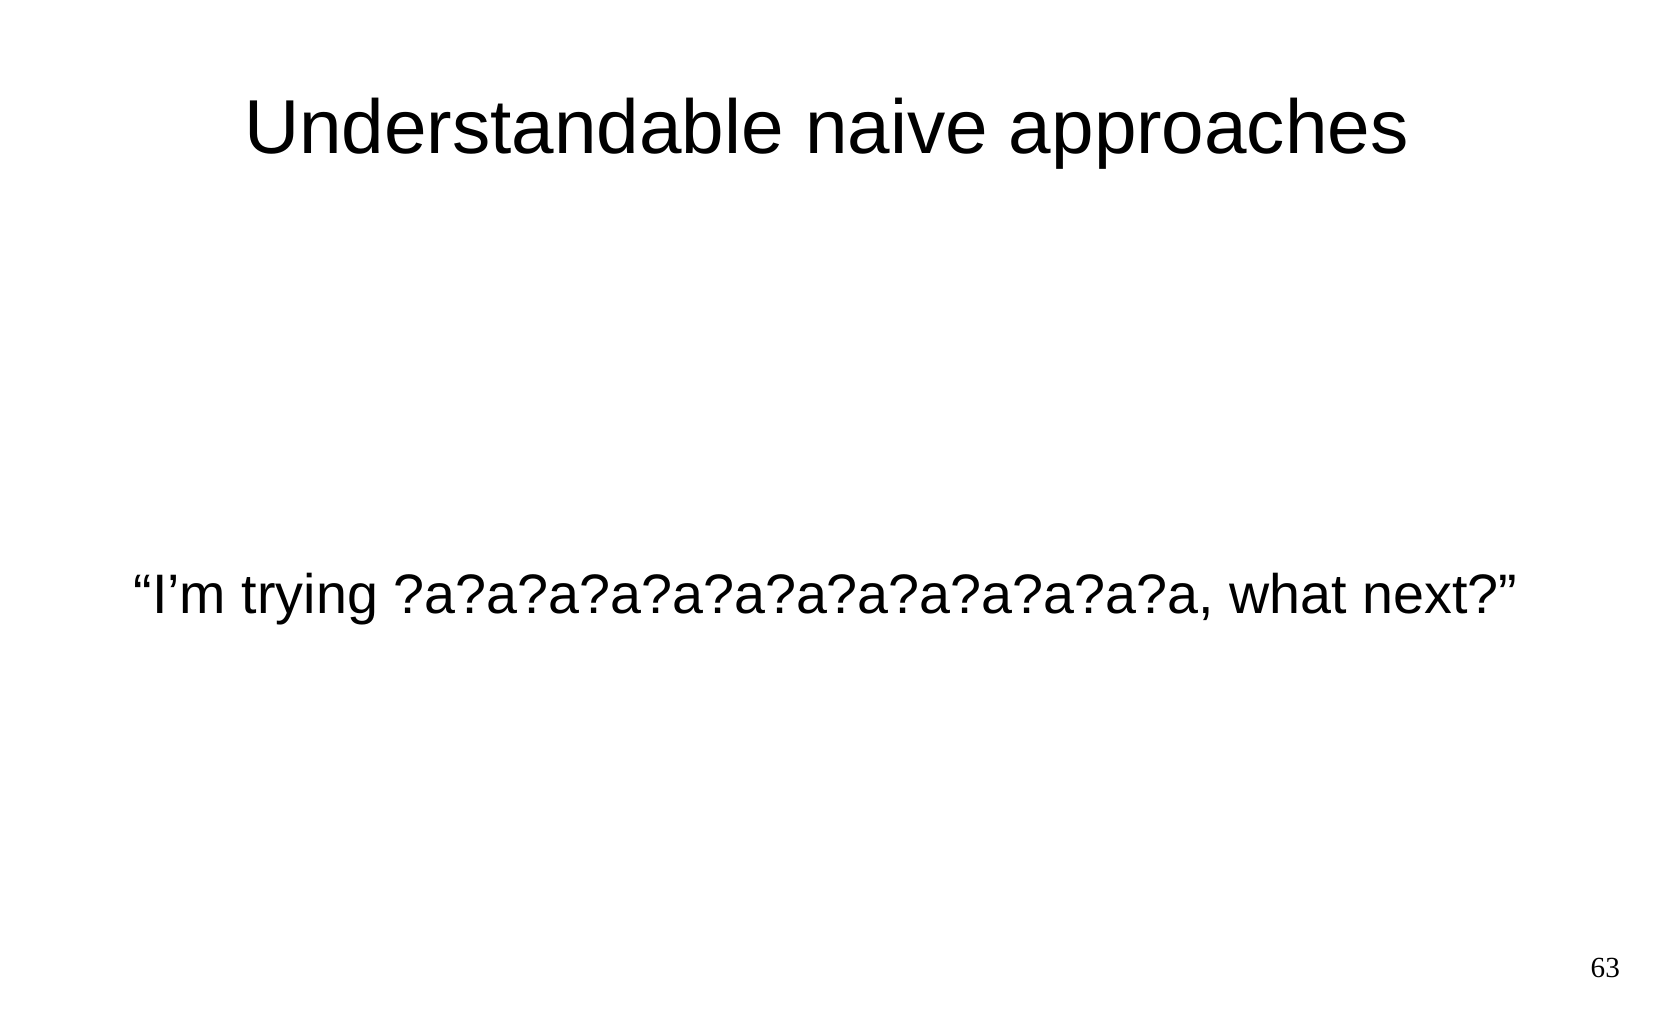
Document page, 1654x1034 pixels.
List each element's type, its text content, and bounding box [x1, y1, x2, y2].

title Understandable naive approaches [82, 41, 1571, 213]
subtitle “I’m trying ?a?a?a?a?a?a?a?a?a?a?a?a?a, what next?” [82, 213, 1571, 976]
text_box <number> [1560, 951, 1621, 1023]
